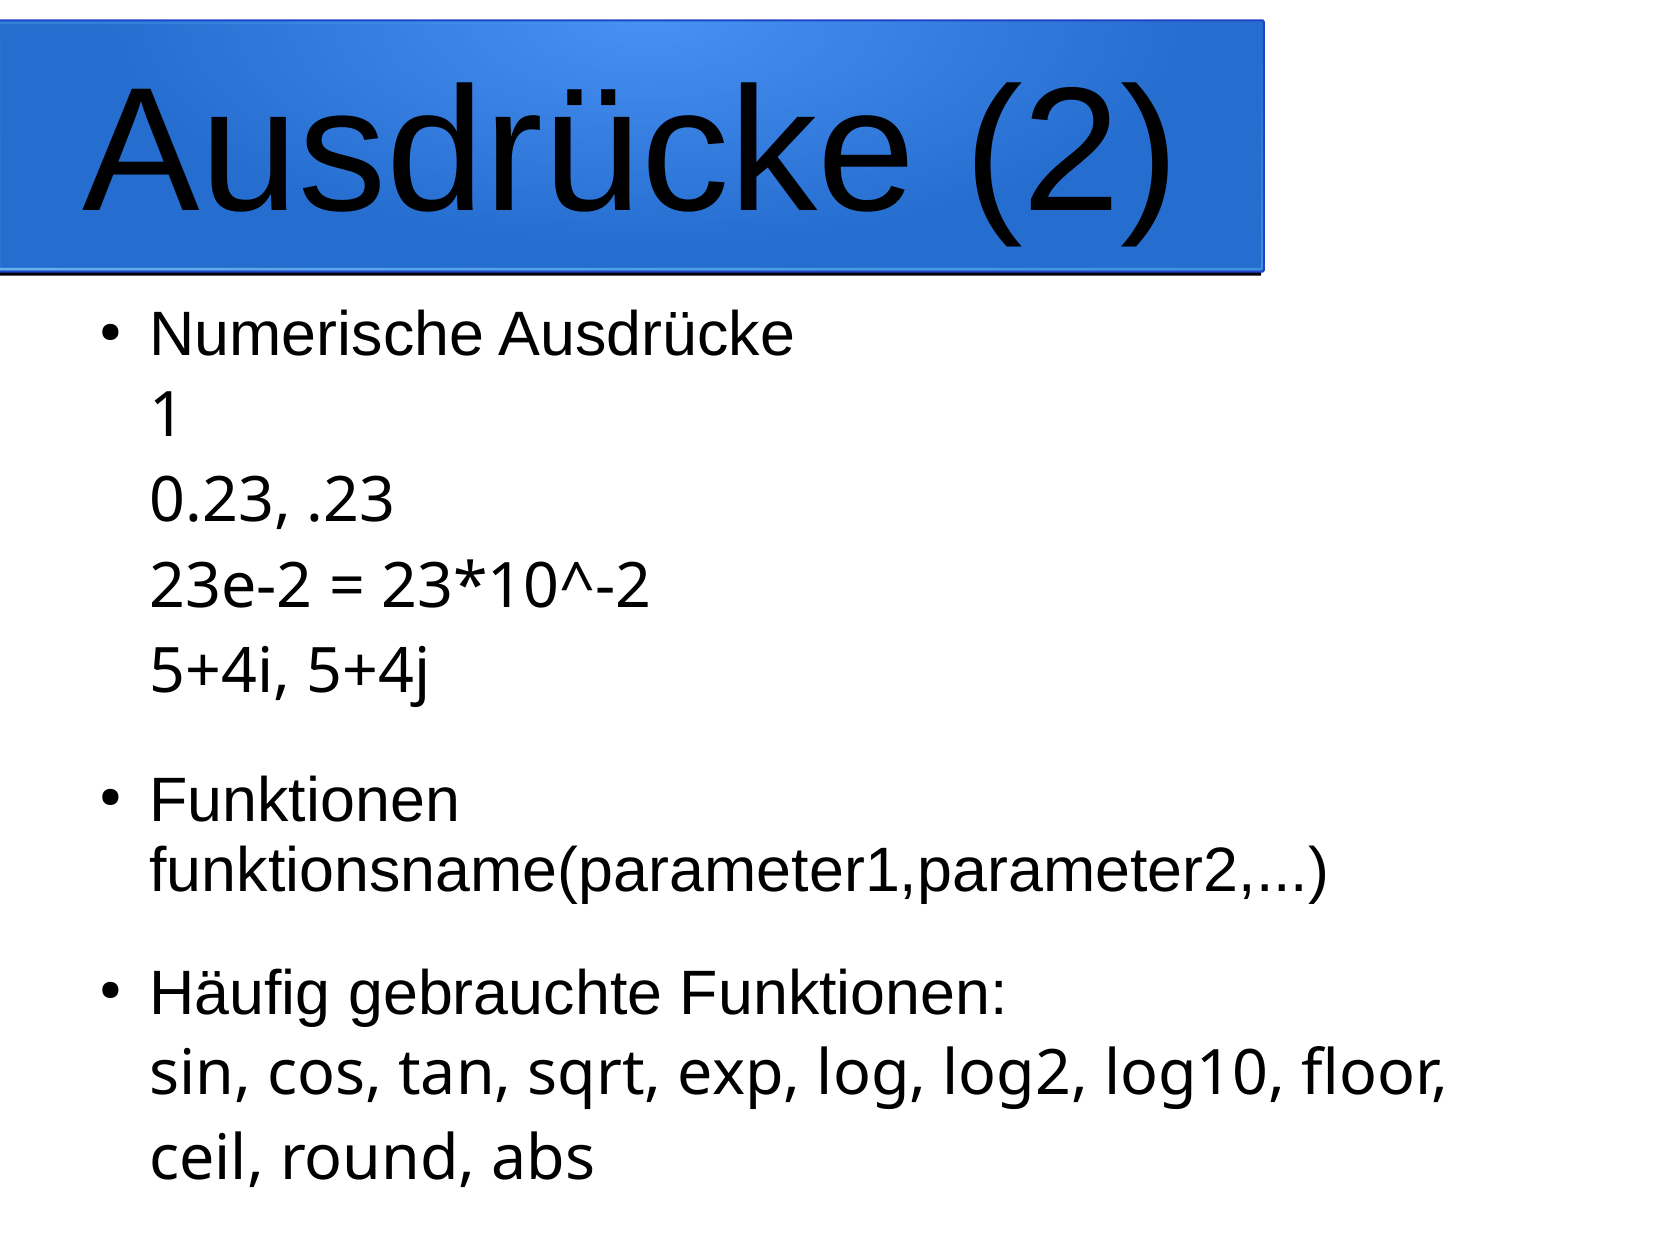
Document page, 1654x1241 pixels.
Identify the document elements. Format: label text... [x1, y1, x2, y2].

list Numerische Ausdrücke 1 0.23, .23 23e-2 = 23*10^-2 5+4i, 5+4j Funktionen funktionsname(parameter1,parameter2,...) Häufig gebrauchte Funktionen: sin, cos, tan, sqrt, exp, log, log2, log10, floor, ceil, round, abs [82, 299, 1571, 1201]
title Ausdrücke (2) [82, 47, 1235, 252]
